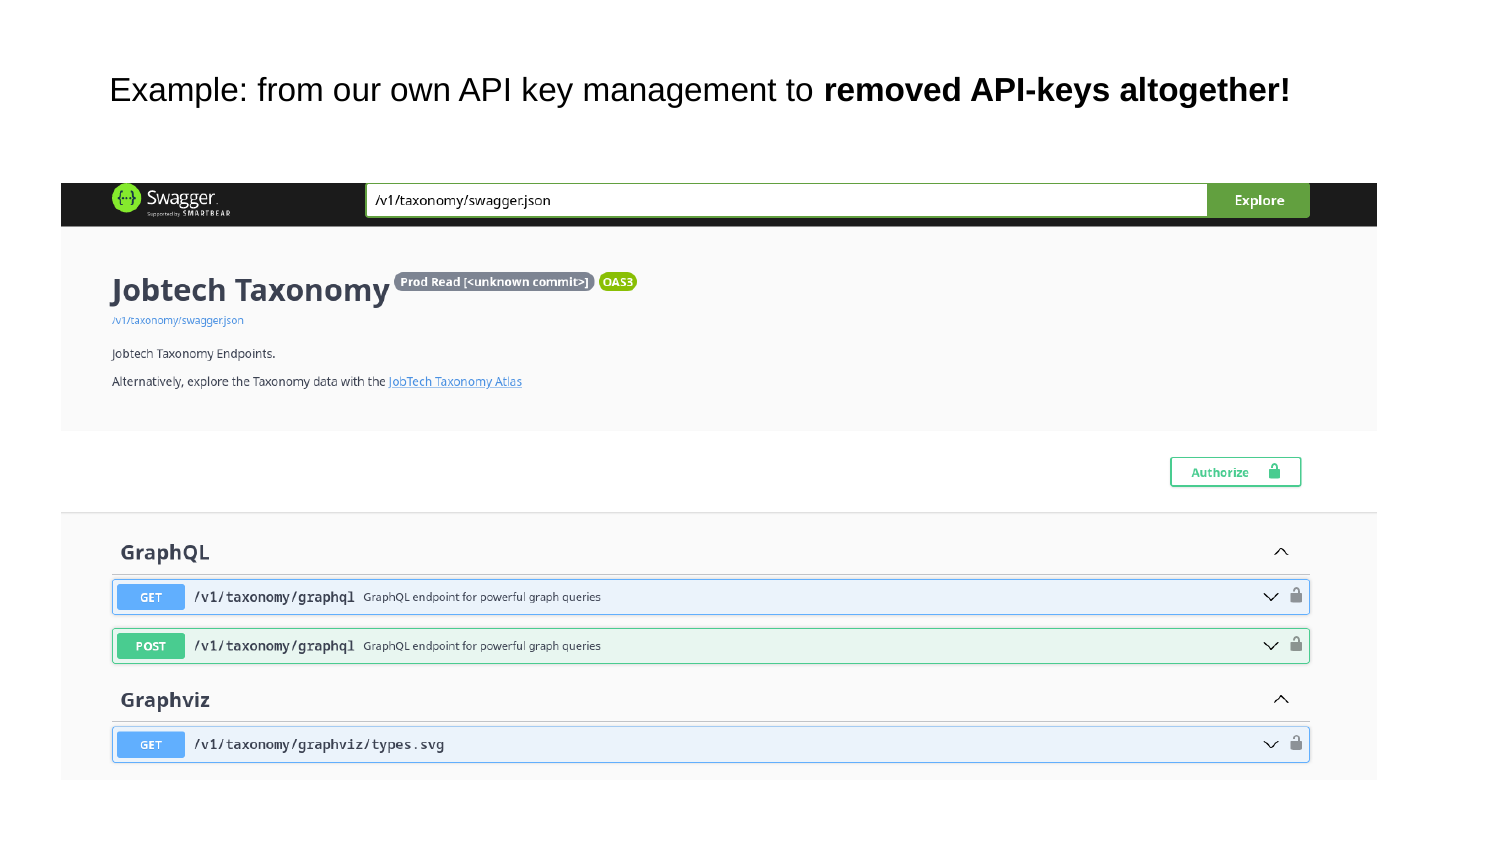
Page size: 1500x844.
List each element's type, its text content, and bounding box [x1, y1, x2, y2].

title Example: from our own API key management to removed API-keys altogether! [94, 53, 1312, 164]
picture [61, 183, 1377, 780]
